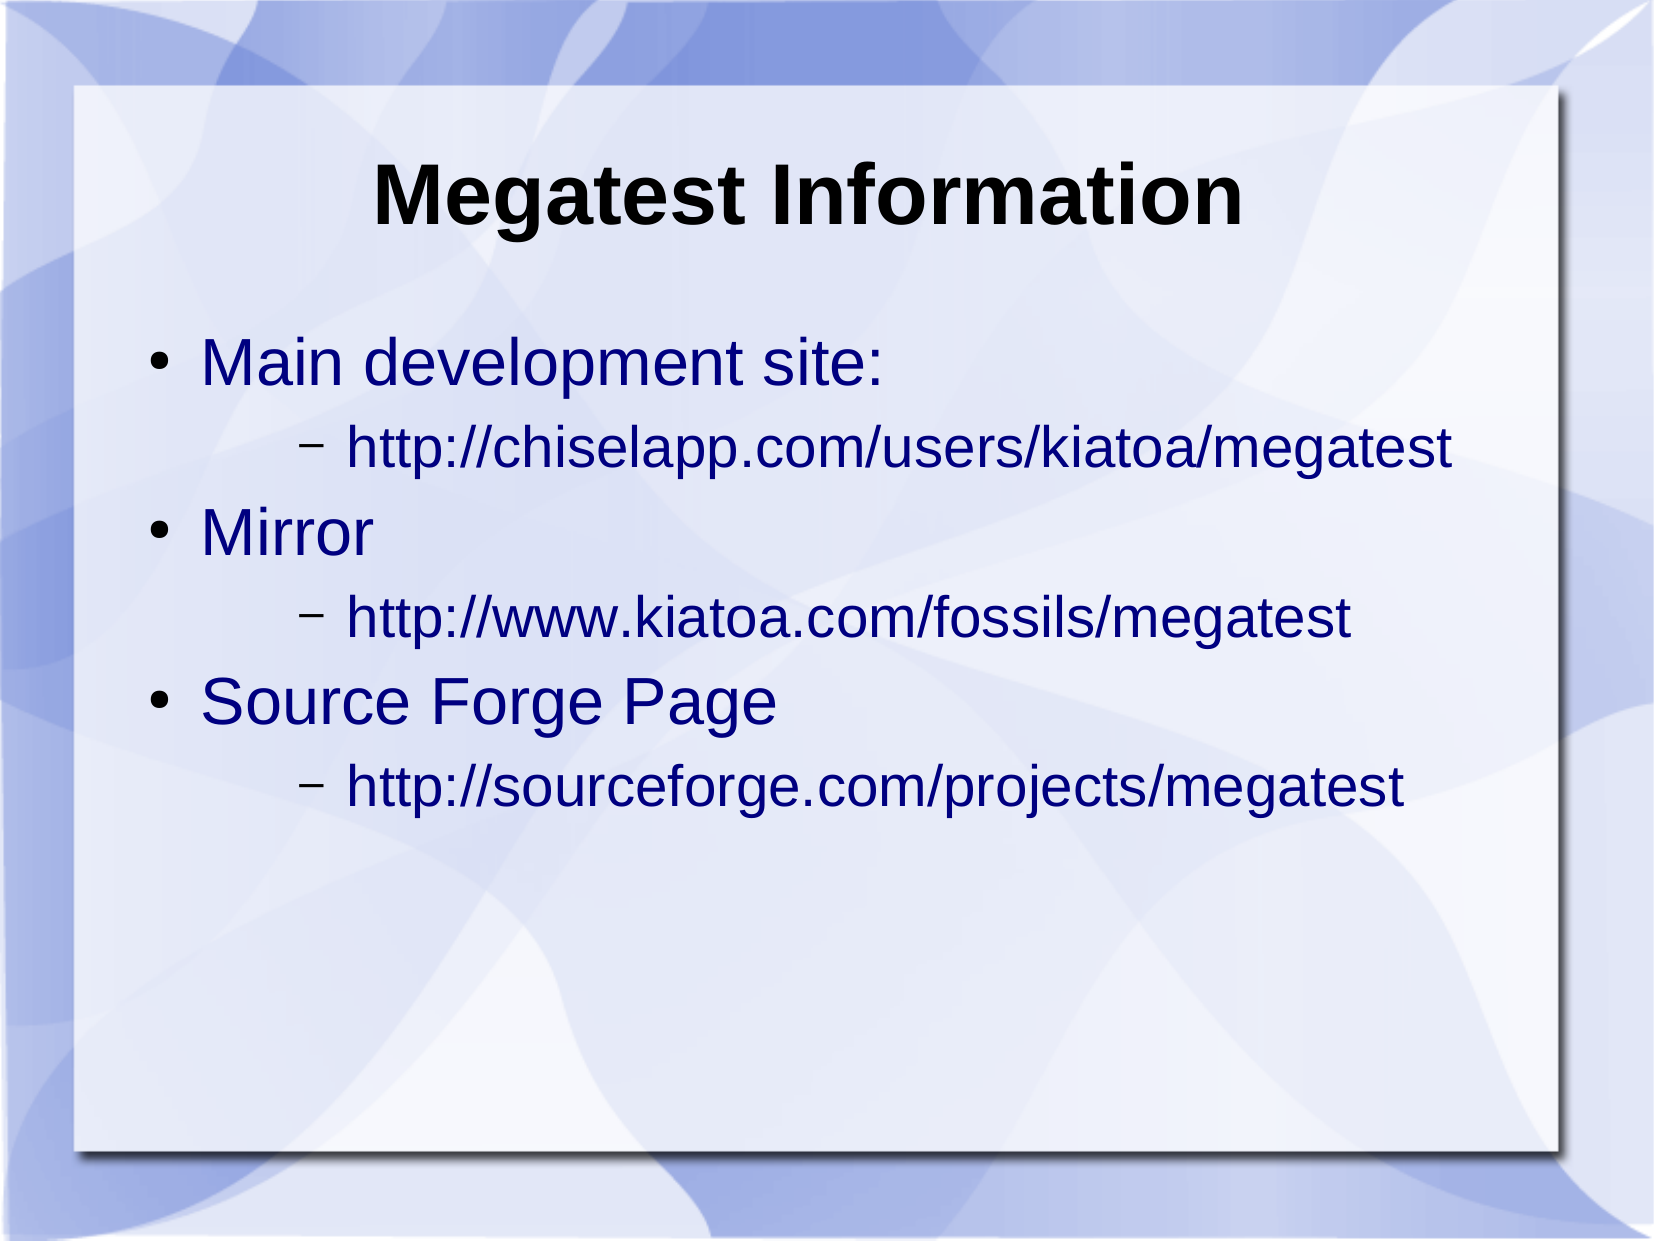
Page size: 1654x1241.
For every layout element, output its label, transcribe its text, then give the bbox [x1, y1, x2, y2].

list Main development site: http://chiselapp.com/users/kiatoa/megatest Mirror http://www.kiatoa.com/fossils/megatest Source Forge Page http://sourceforge.com/projects/megatest [129, 324, 1489, 1045]
picture [0, 0, 1654, 1241]
title Megatest Information [82, 90, 1536, 298]
